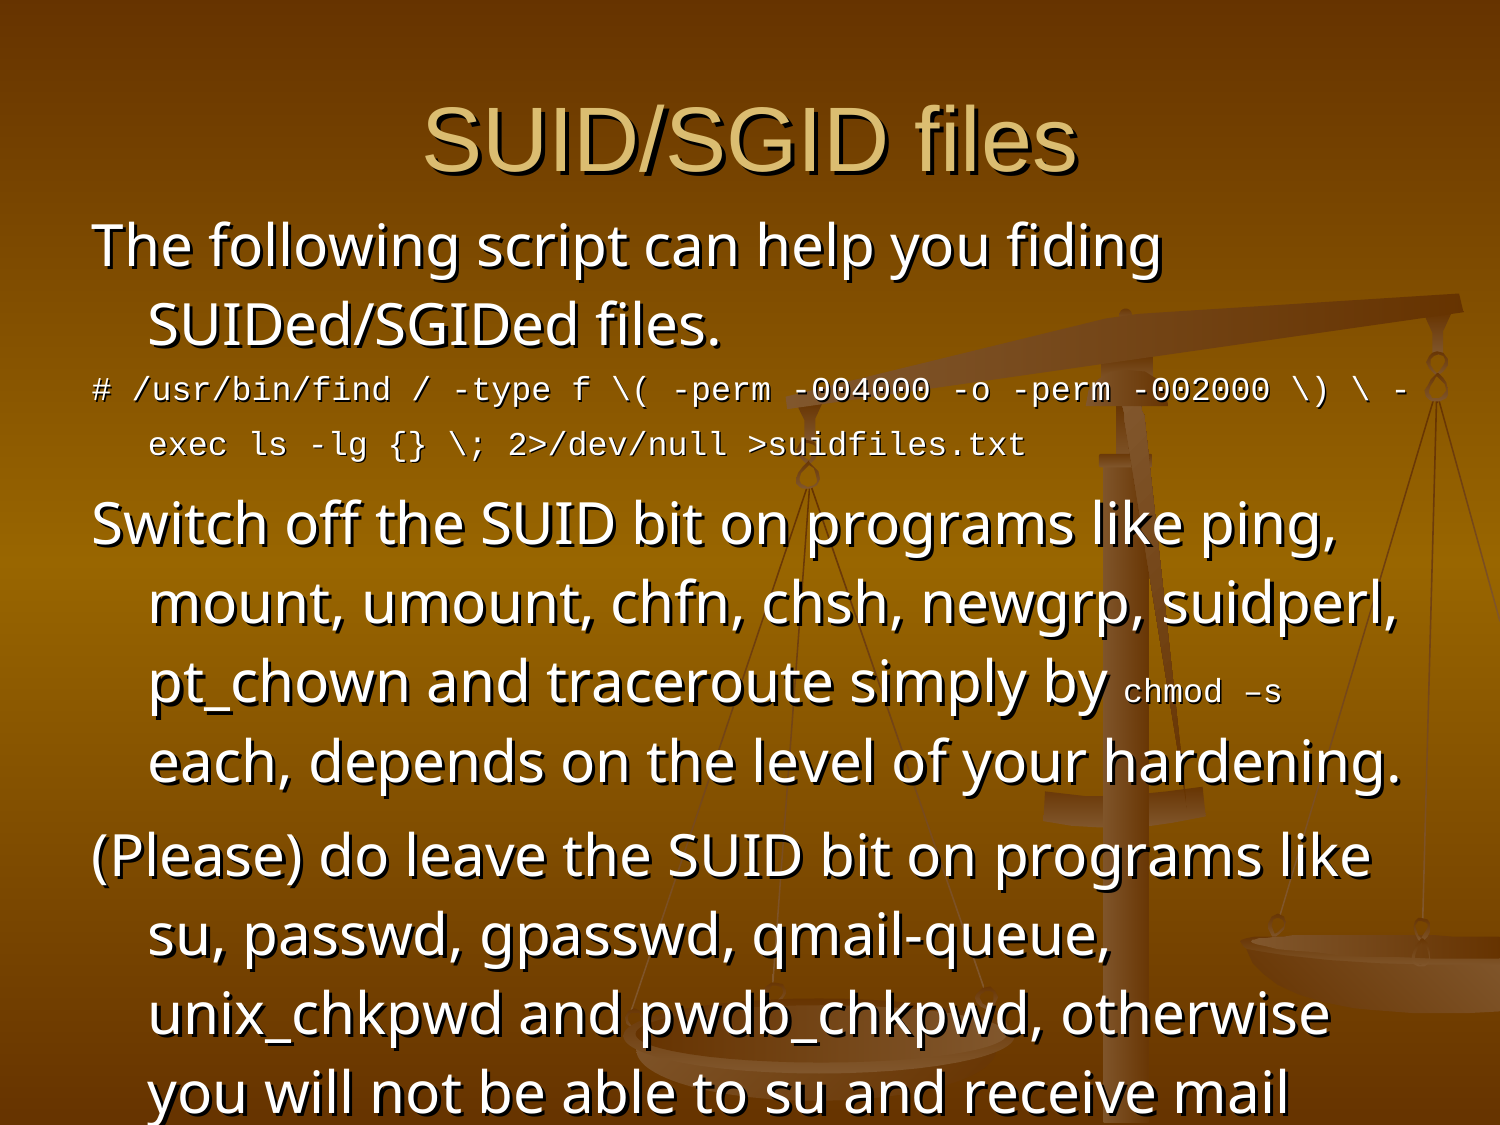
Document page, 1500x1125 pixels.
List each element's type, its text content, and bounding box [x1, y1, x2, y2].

title SUID/SGID files [75, 45, 1426, 234]
list The following script can help you fiding SUIDed/SGIDed files. # /usr/bin/find / -type f \( -perm -004000 -o -perm -002000 \) \ -exec ls -lg {} \; 2>/dev/null >suidfiles.txt Switch off the SUID bit on programs like ping, mount, umount, chfn, chsh, newgrp, suidperl, pt_chown and traceroute simply by chmod –s each, depends on the level of your hardening. (Please) do leave the SUID bit on programs like su, passwd, gpasswd, qmail-queue, unix_chkpwd and pwdb_chkpwd, otherwise you will not be able to su and receive mail when needed. [76, 196, 1427, 1111]
